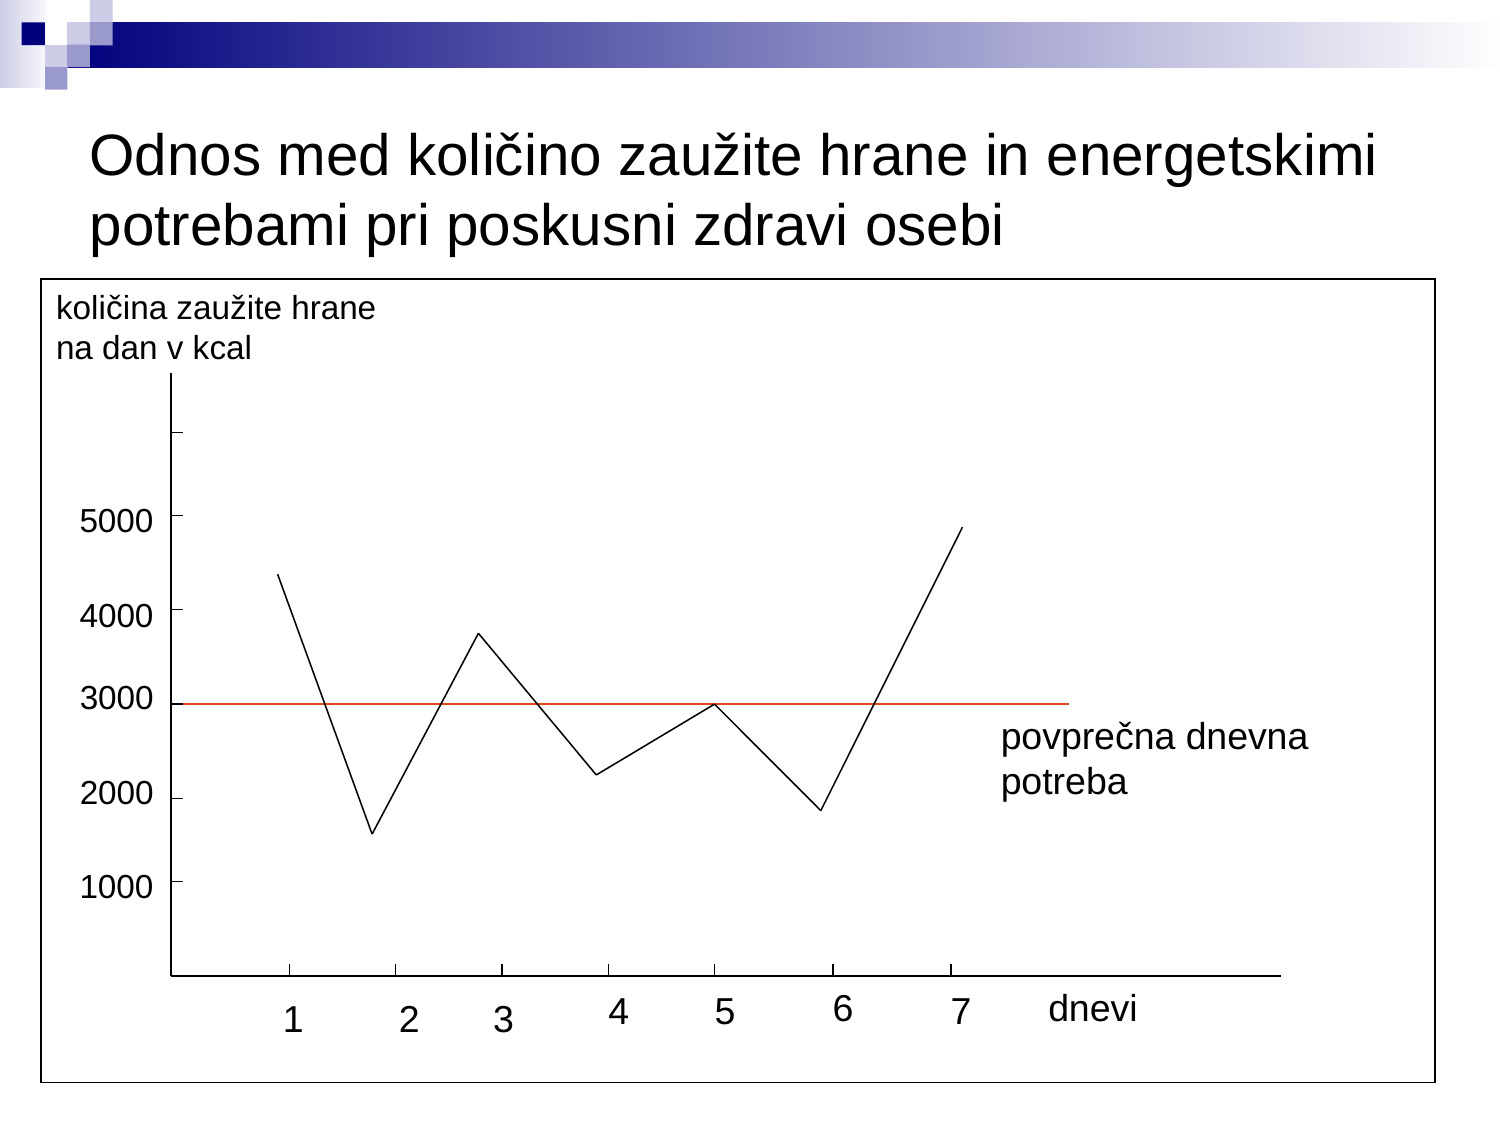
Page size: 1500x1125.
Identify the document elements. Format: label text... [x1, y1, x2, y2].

list količina zaužite hrane na dan v kcal [41, 278, 1436, 1083]
title Odnos med količino zaužite hrane in energetskimi potrebami pri poskusni zdravi osebi [75, 75, 1426, 278]
text_box dnevi [1033, 976, 1270, 1037]
text_box 4 [593, 979, 644, 1040]
text_box 3000 [65, 668, 169, 725]
text_box 7 [935, 979, 987, 1040]
text_box 4000 [64, 586, 170, 642]
text_box povprečna dnevna potreba [986, 704, 1388, 810]
text_box 3 [478, 987, 521, 1049]
text_box 5000 [64, 491, 207, 548]
text_box 5 [699, 979, 751, 1040]
text_box 6 [817, 976, 869, 1037]
text_box 2000 [65, 763, 169, 819]
text_box 2 [384, 987, 435, 1049]
text_box 1 [268, 987, 325, 1049]
